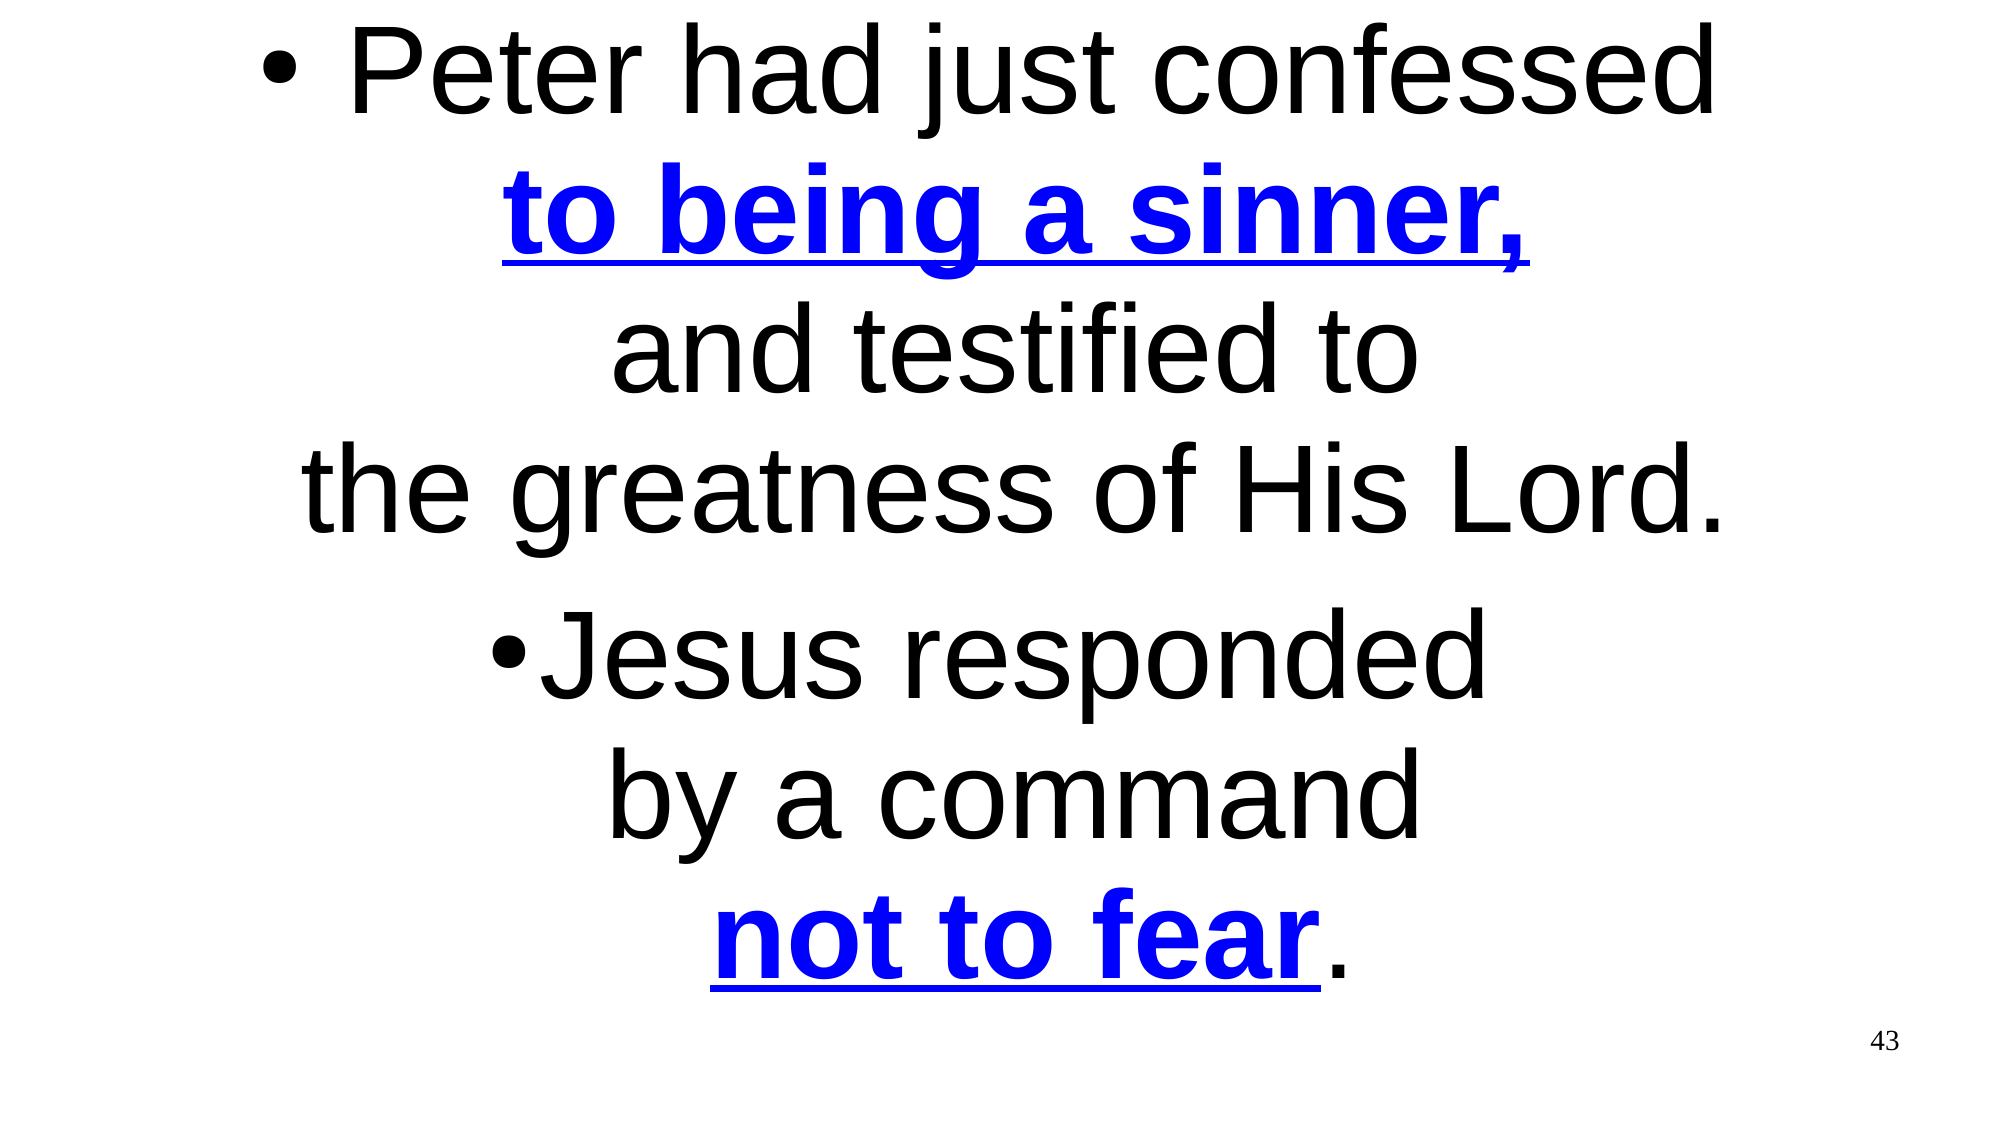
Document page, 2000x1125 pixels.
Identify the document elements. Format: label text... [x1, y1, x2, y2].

list Peter had just confessed to being a sinner, and testified to the greatness of His Lord. Jesus responded by a command not to fear. [0, 0, 1996, 1123]
